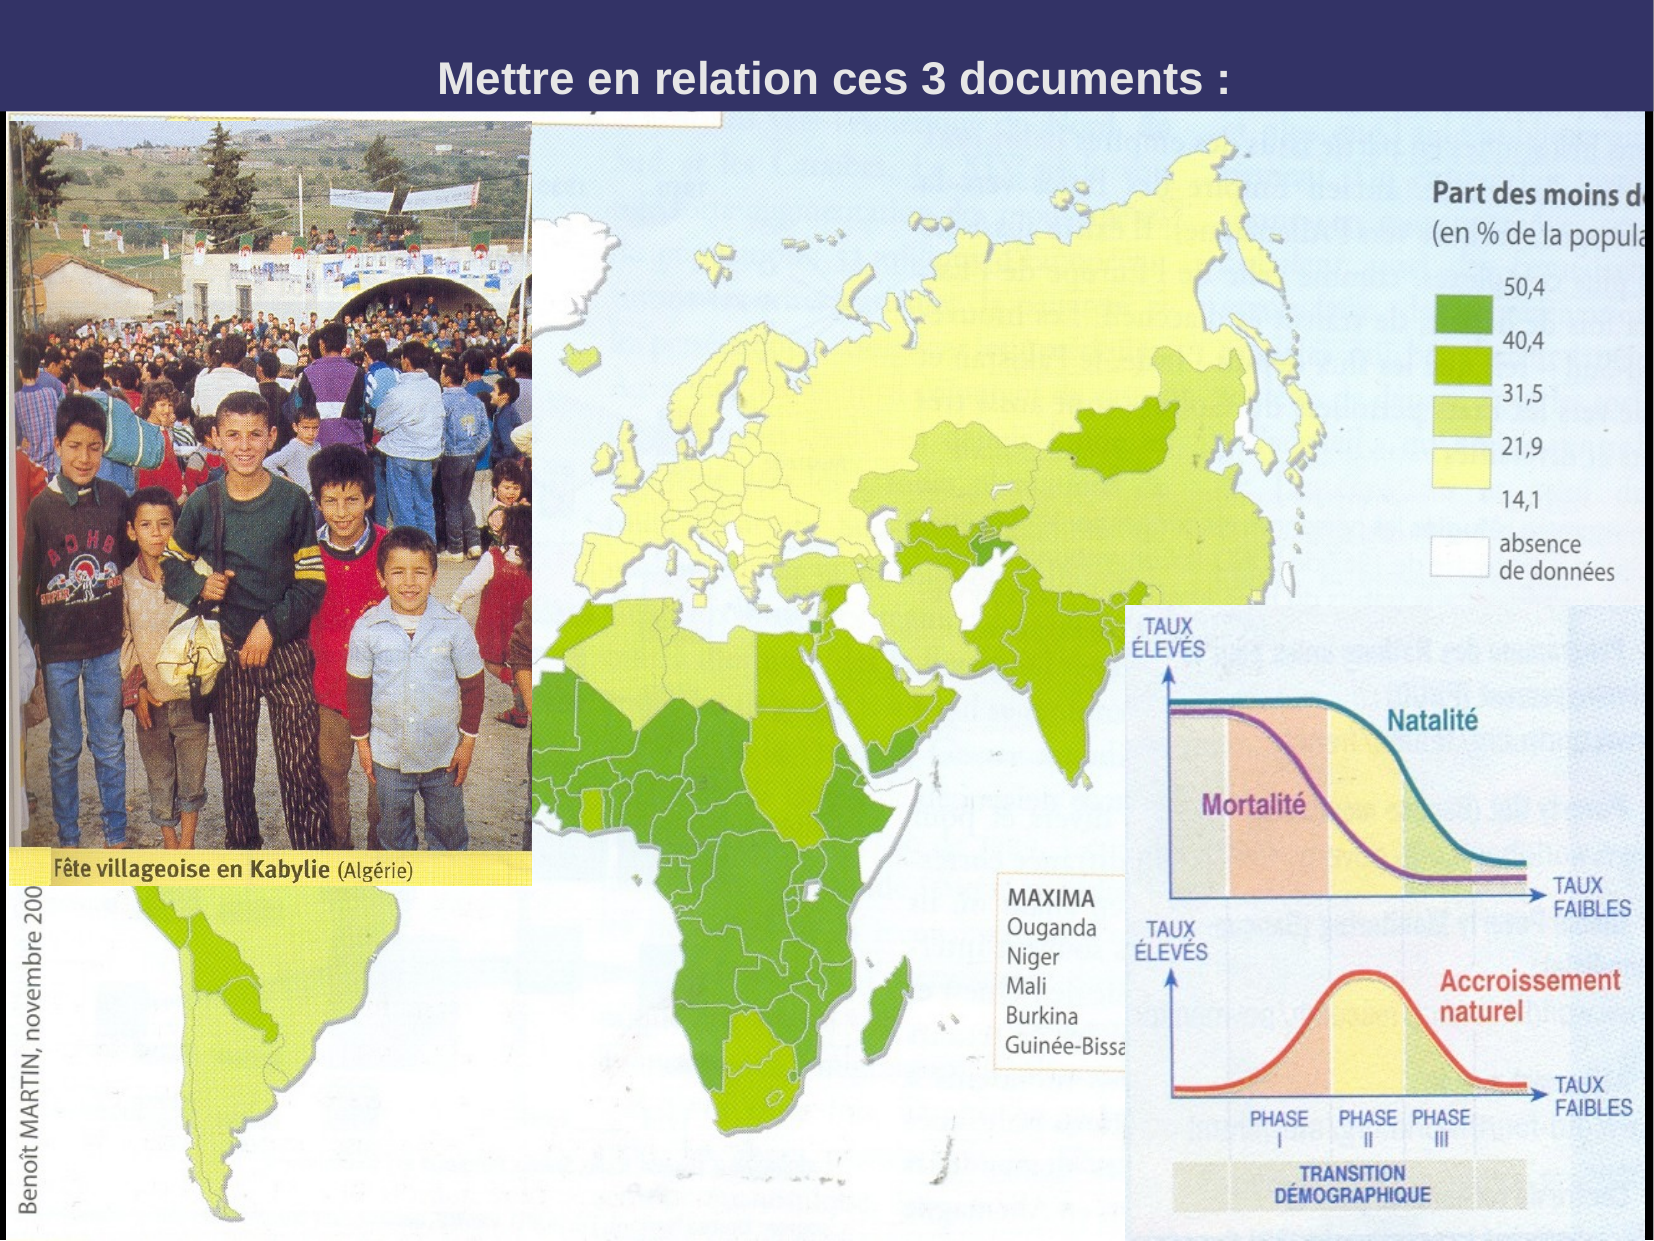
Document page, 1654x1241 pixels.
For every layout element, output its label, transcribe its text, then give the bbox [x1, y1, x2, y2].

picture [6, 112, 1645, 1241]
text_box Mettre en relation ces 3 documents : [0, 0, 1654, 112]
